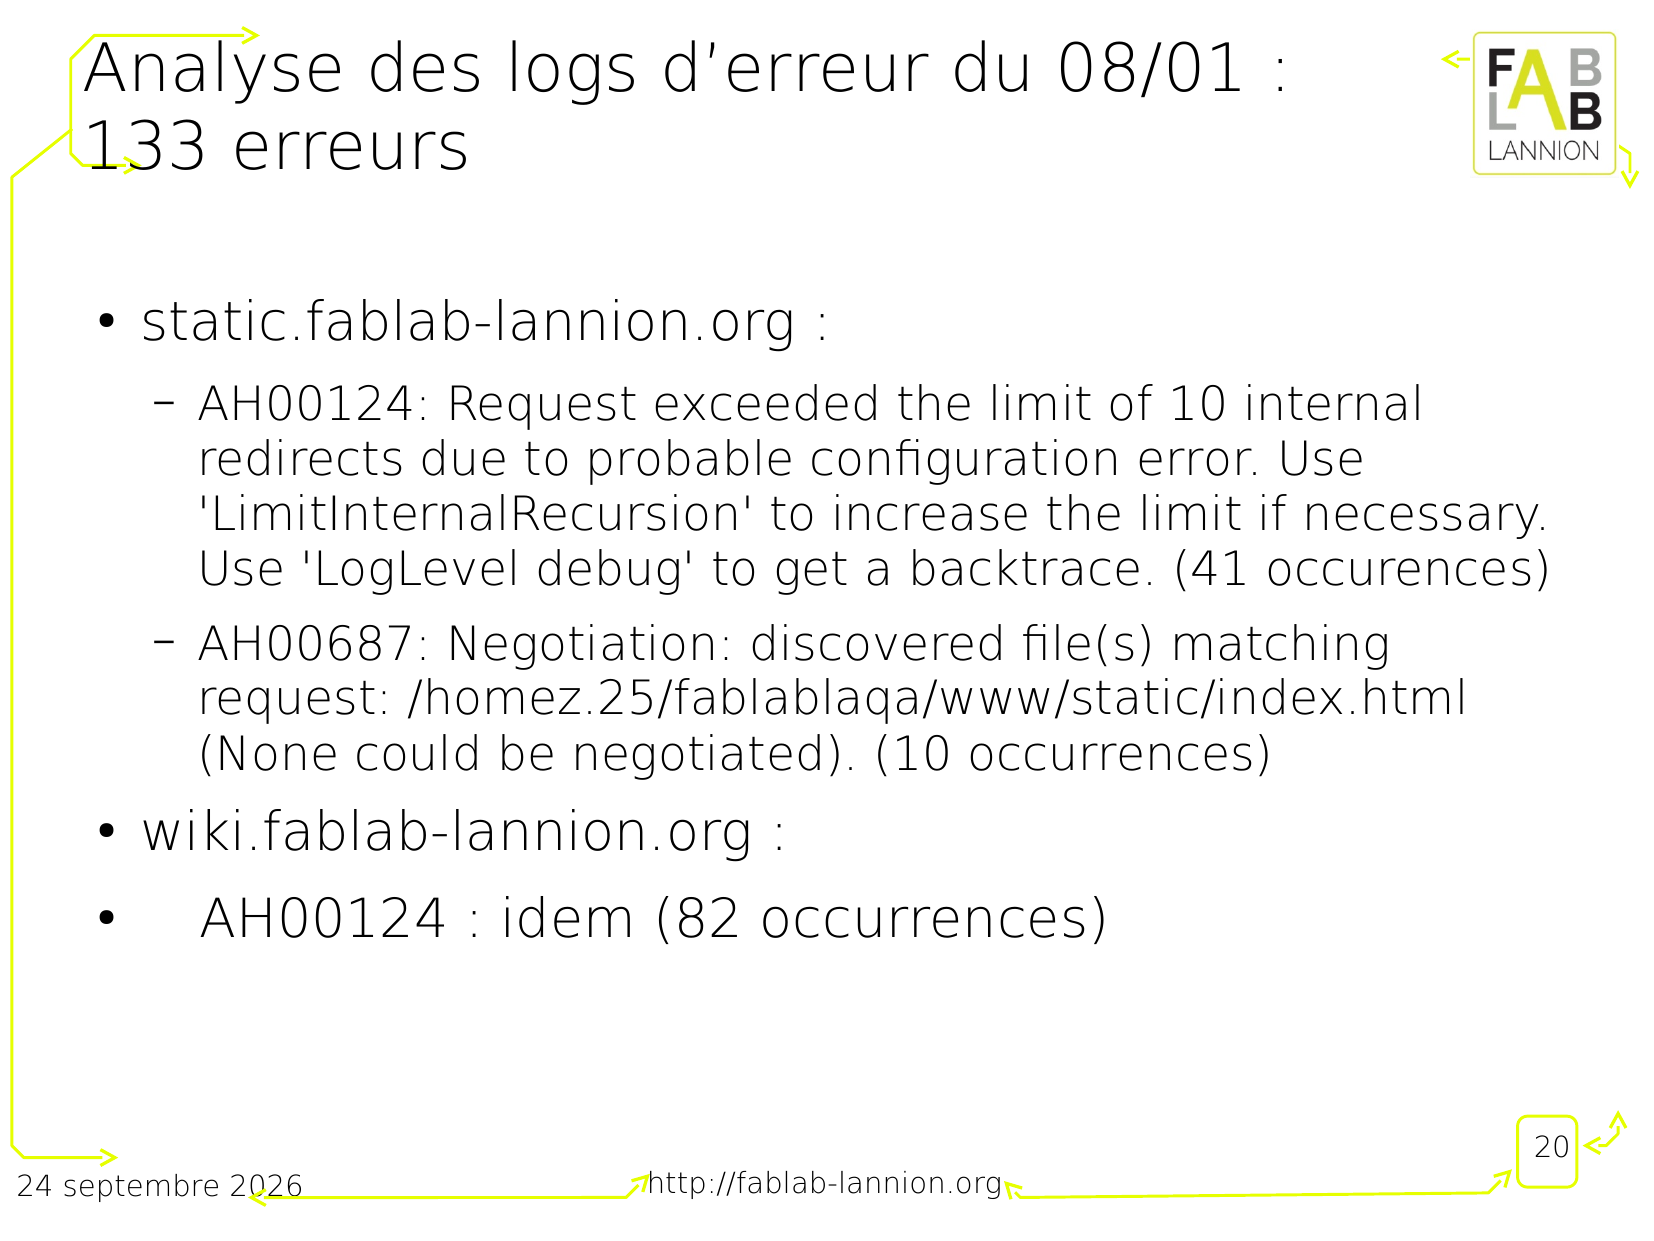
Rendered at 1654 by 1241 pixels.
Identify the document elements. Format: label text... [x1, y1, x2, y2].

list static.fablab-lannion.org : AH00124: Request exceeded the limit of 10 internal redirects due to probable configuration error. Use 'LimitInternalRecursion' to increase the limit if necessary. Use 'LogLevel debug' to get a backtrace. (41 occurences) AH00687: Negotiation: discovered file(s) matching request: /homez.25/fablablaqa/www/static/index.html (None could be negotiated). (10 occurrences) wiki.fablab-lannion.org : AH00124 : idem (82 occurrences) [82, 290, 1571, 1010]
title Analyse des logs d’erreur du 08/01 : 133 erreurs [82, 29, 1441, 186]
picture [1470, 29, 1619, 178]
